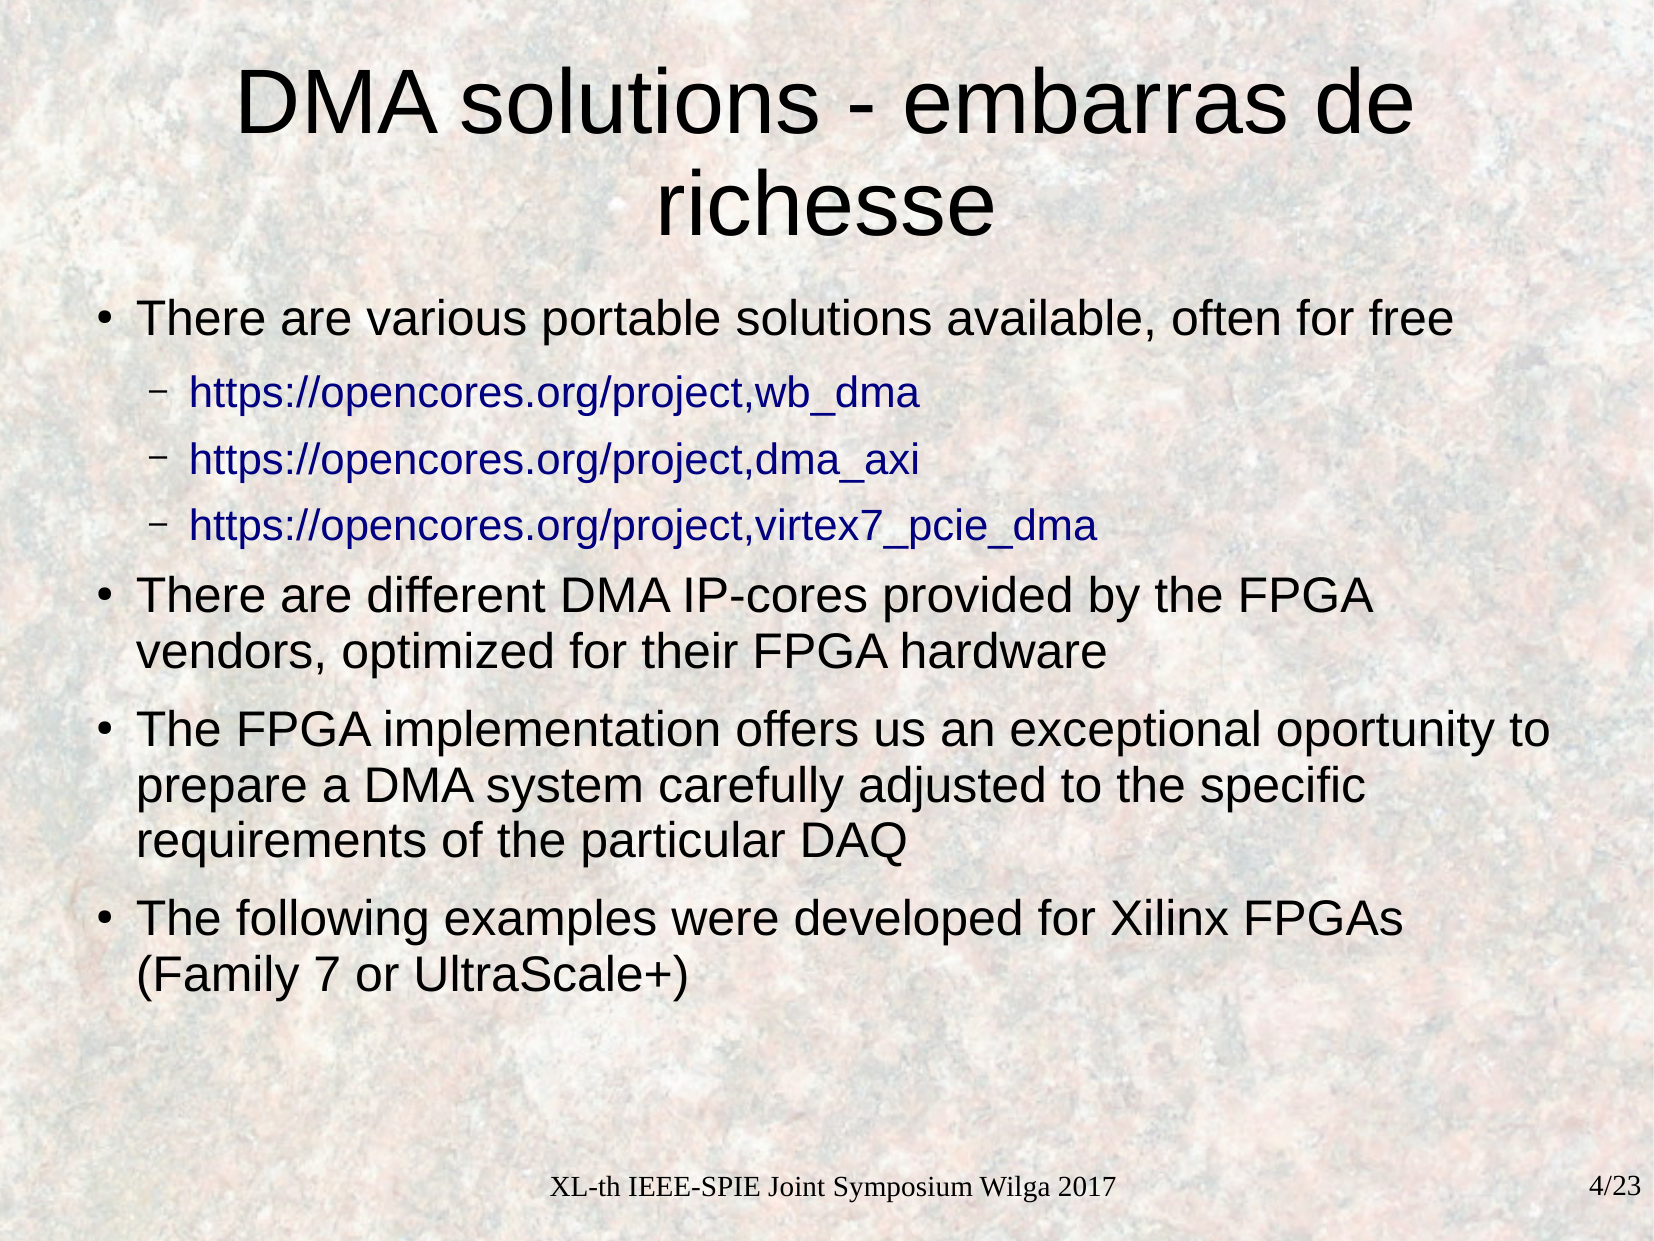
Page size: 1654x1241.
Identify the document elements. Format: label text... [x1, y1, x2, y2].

title DMA solutions - embarras de richesse [82, 49, 1571, 257]
picture [0, 0, 1654, 1241]
list There are various portable solutions available, often for free https://opencores.org/project,wb_dma https://opencores.org/project,dma_axi https://opencores.org/project,virtex7_pcie_dma There are different DMA IP-cores provided by the FPGA vendors, optimized for their FPGA hardware The FPGA implementation offers us an exceptional oportunity to prepare a DMA system carefully adjusted to the specific requirements of the particular DAQ The following examples were developed for Xilinx FPGAs (Family 7 or UltraScale+) [82, 290, 1571, 1010]
